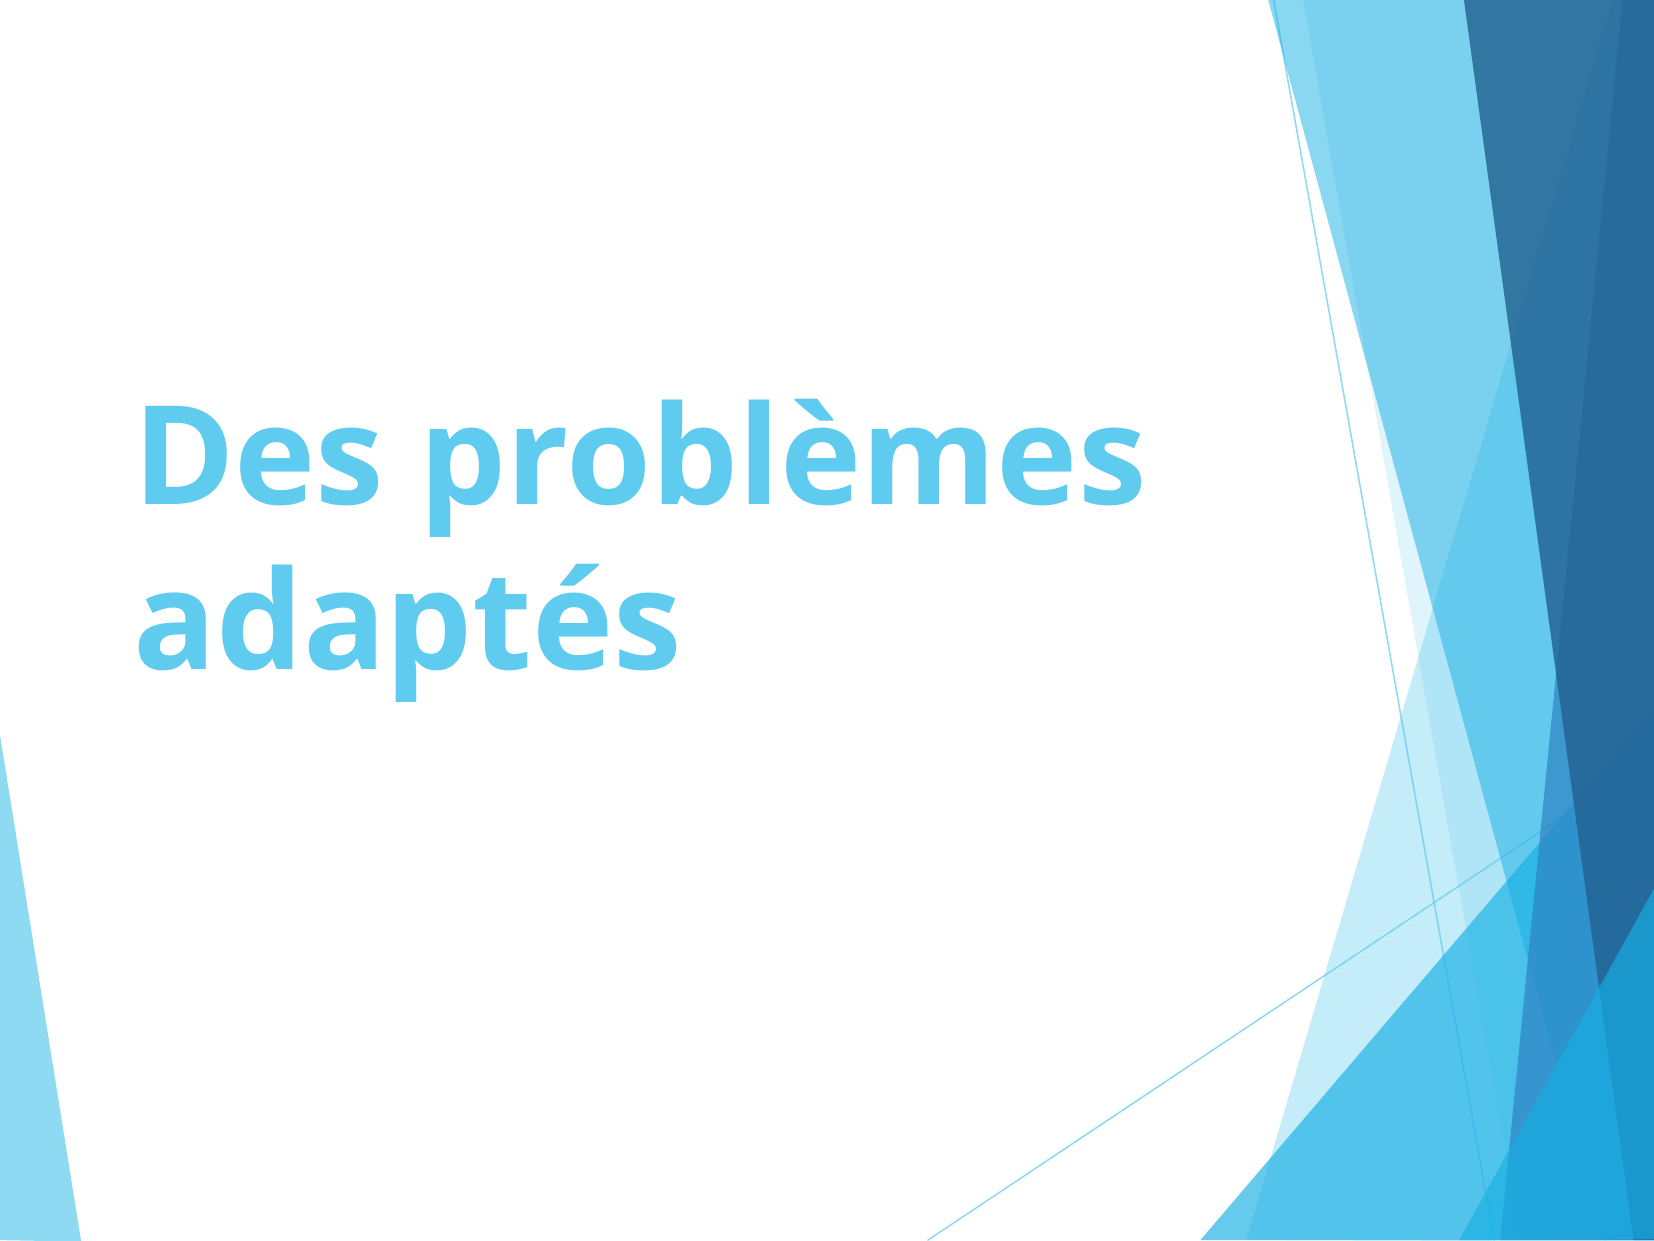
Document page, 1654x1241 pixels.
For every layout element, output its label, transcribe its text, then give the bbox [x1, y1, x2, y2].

title Des problèmes adaptés [118, 359, 1531, 638]
